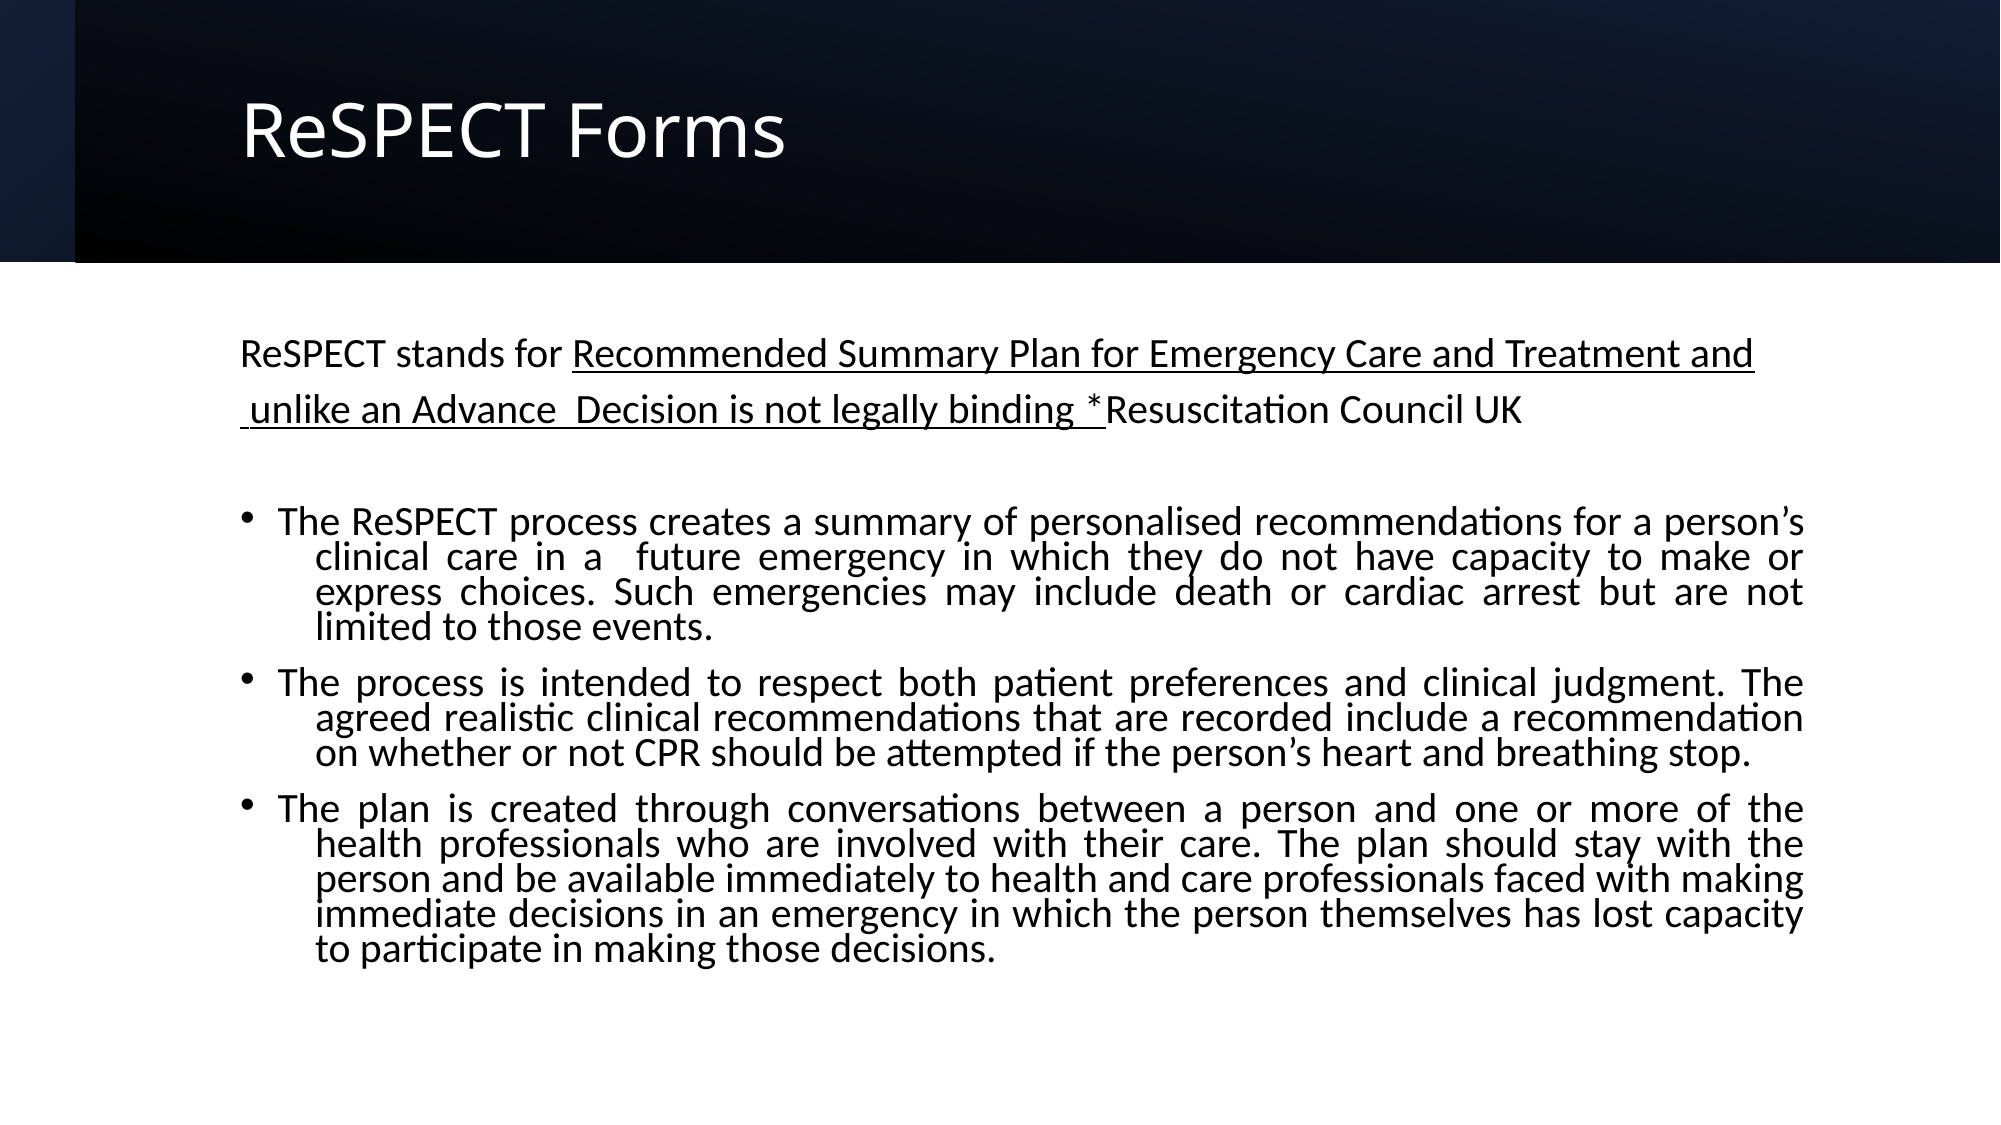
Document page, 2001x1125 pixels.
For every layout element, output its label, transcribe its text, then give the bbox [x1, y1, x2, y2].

list ReSPECT stands for Recommended Summary Plan for Emergency Care and Treatment and unlike an Advance Decision is not legally binding *Resuscitation Council UK The ReSPECT process creates a summary of personalised recommendations for a person’s clinical care in a future emergency in which they do not have capacity to make or express choices. Such emergencies may include death or cardiac arrest but are not limited to those events. The process is intended to respect both patient preferences and clinical judgment. The agreed realistic clinical recommendations that are recorded include a recommendation on whether or not CPR should be attempted if the person’s heart and breathing stop. The plan is created through conversations between a person and one or more of the health professionals who are involved with their care. The plan should stay with the person and be available immediately to health and care professionals faced with making immediate decisions in an emergency in which the person themselves has lost capacity to participate in making those decisions. [225, 290, 1821, 1019]
title ReSPECT Forms [225, 48, 1849, 218]
text_box [0, 0, 2000, 1125]
